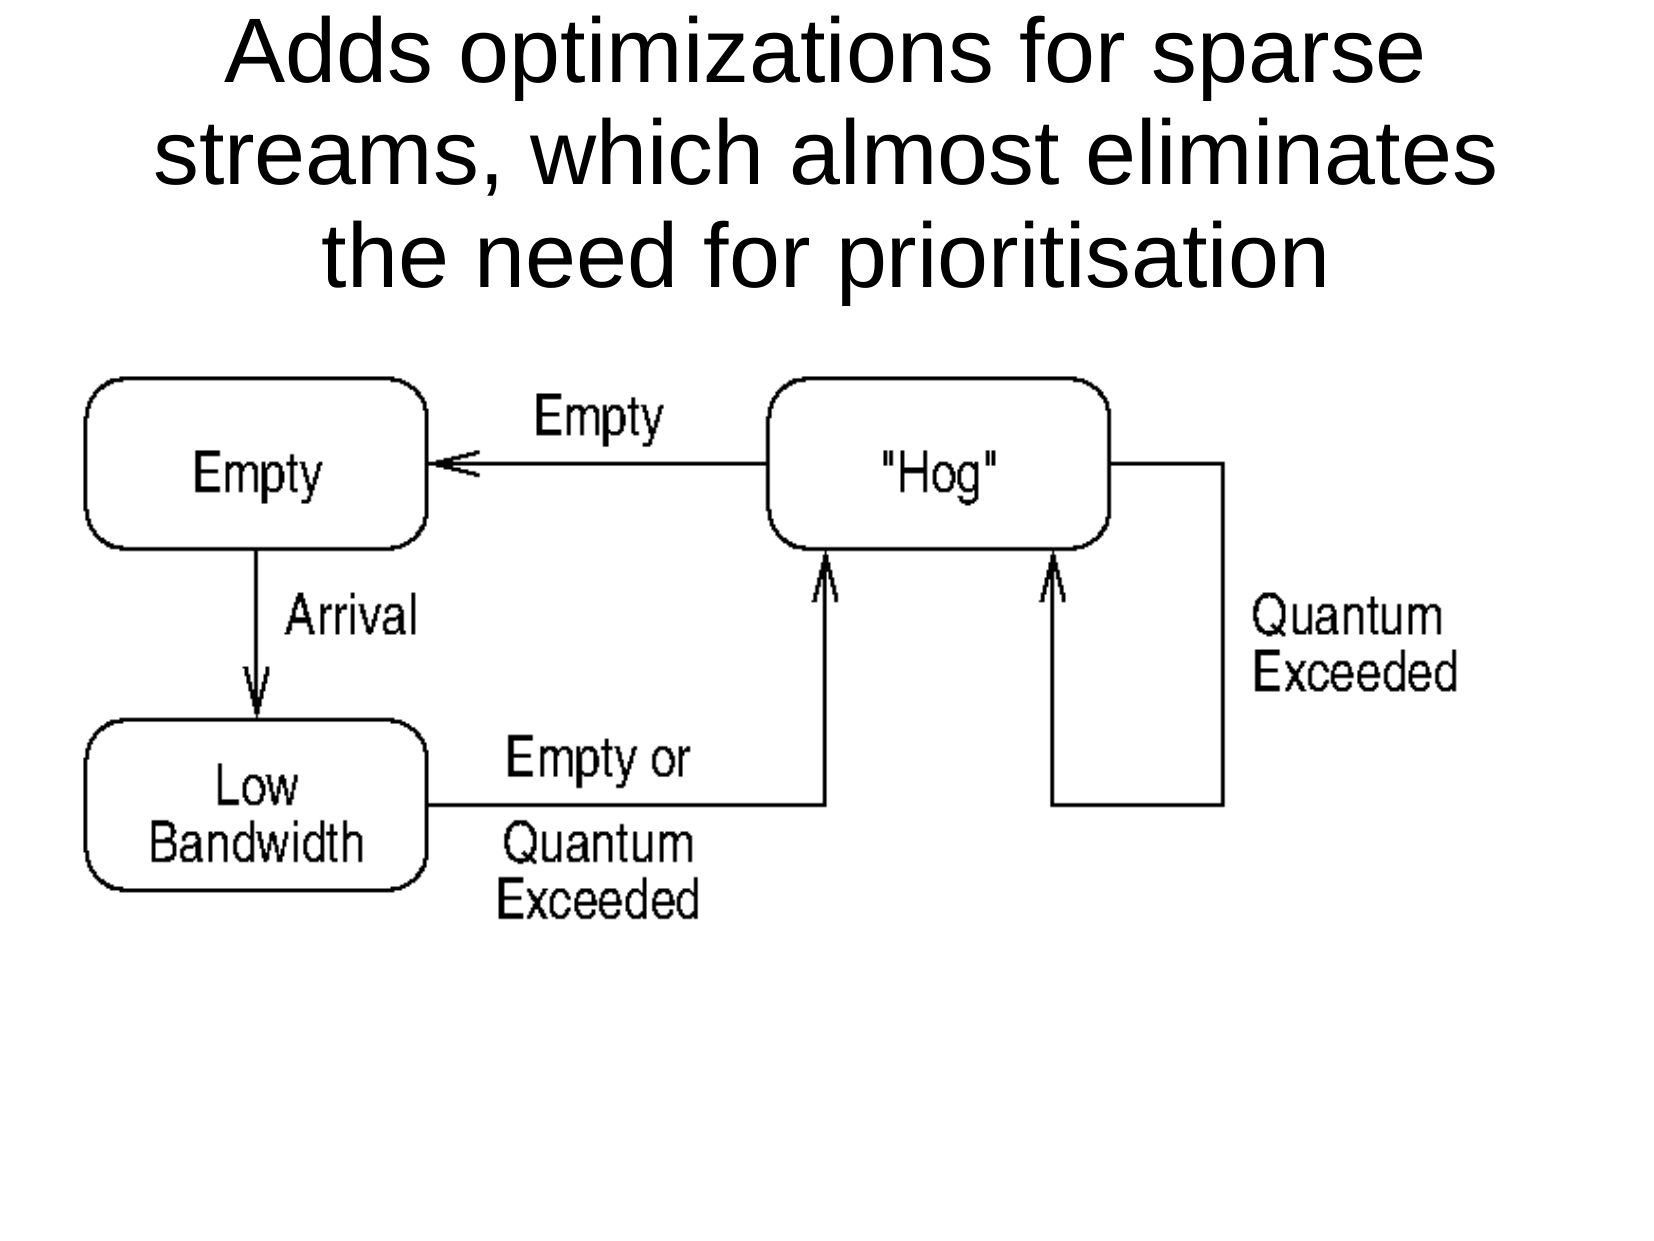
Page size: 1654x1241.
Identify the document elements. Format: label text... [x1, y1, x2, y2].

picture [82, 375, 1538, 925]
title Adds optimizations for sparse streams, which almost eliminates the need for prioritisation [82, 0, 1571, 307]
